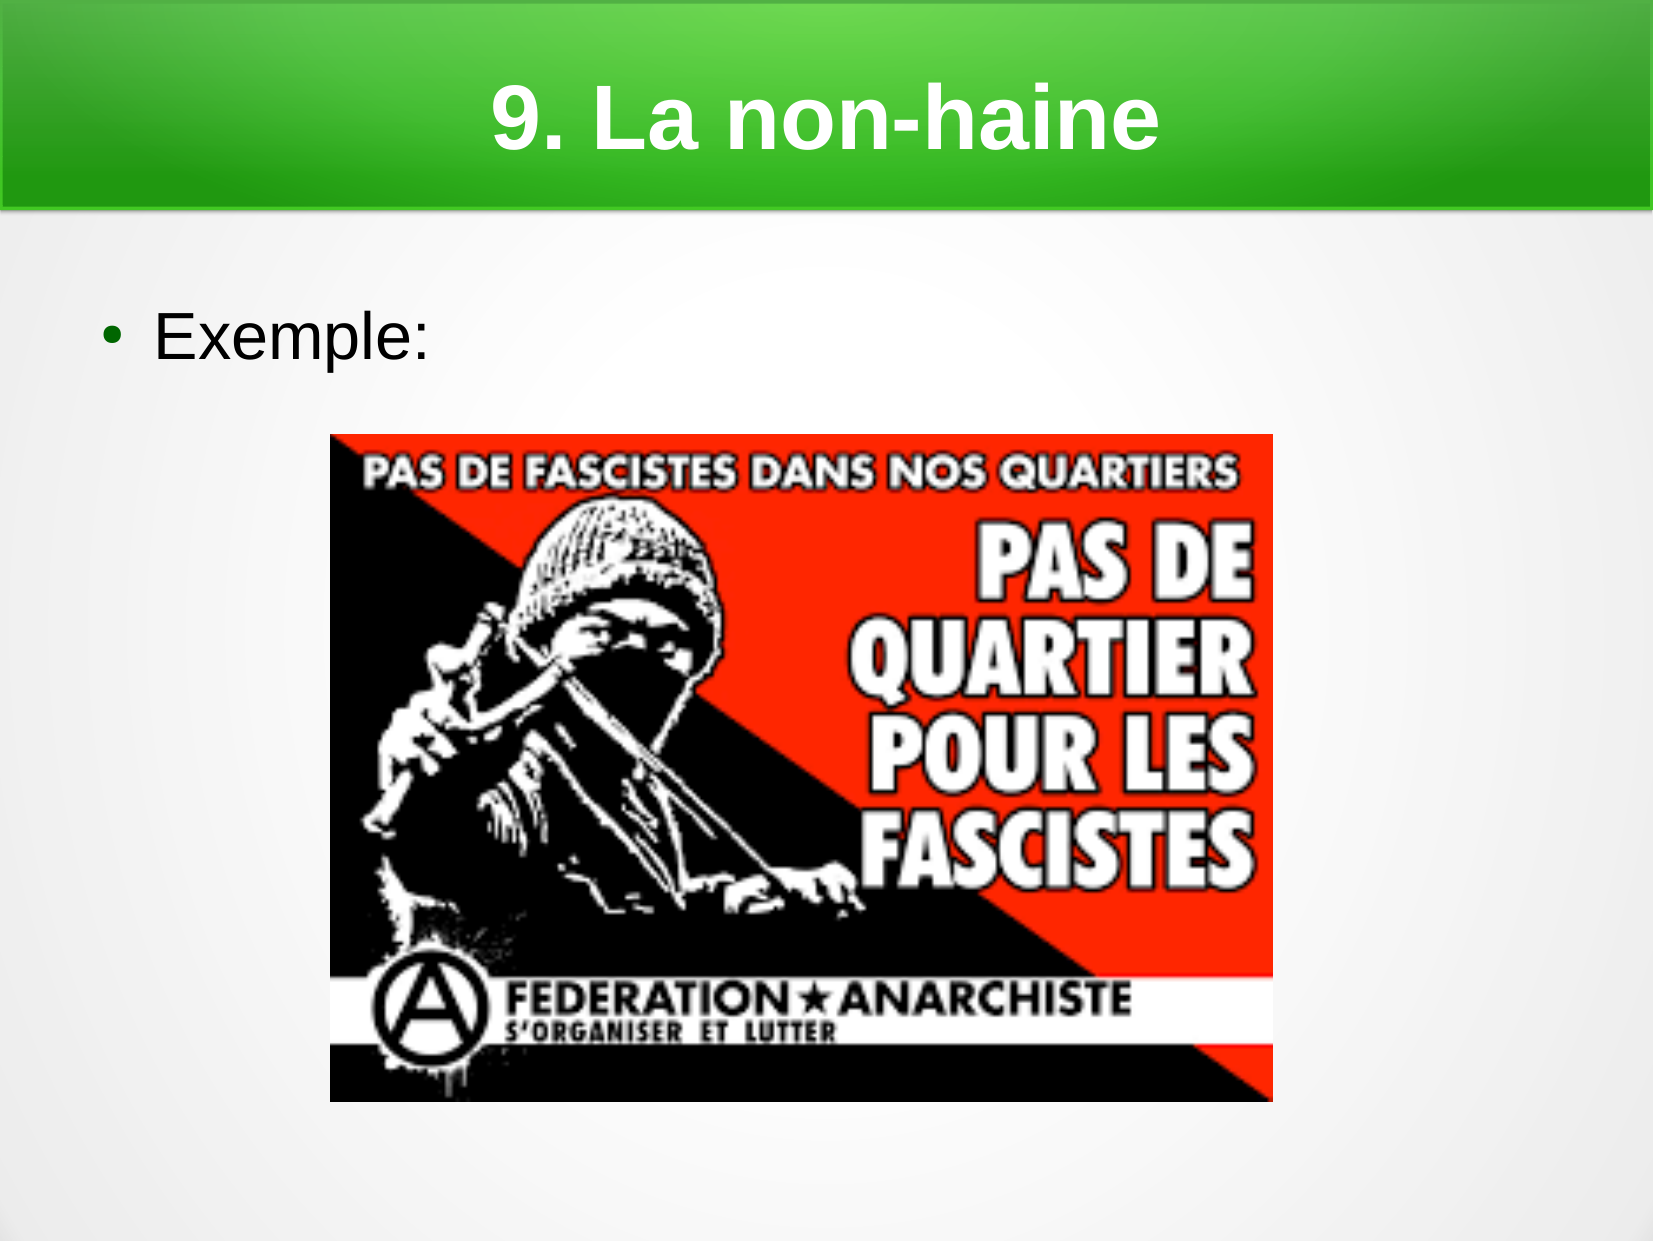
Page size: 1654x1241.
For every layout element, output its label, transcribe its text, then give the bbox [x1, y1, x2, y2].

list Exemple: [82, 299, 1571, 1019]
picture [330, 434, 1273, 1102]
title 9. La non-haine [82, 47, 1571, 190]
